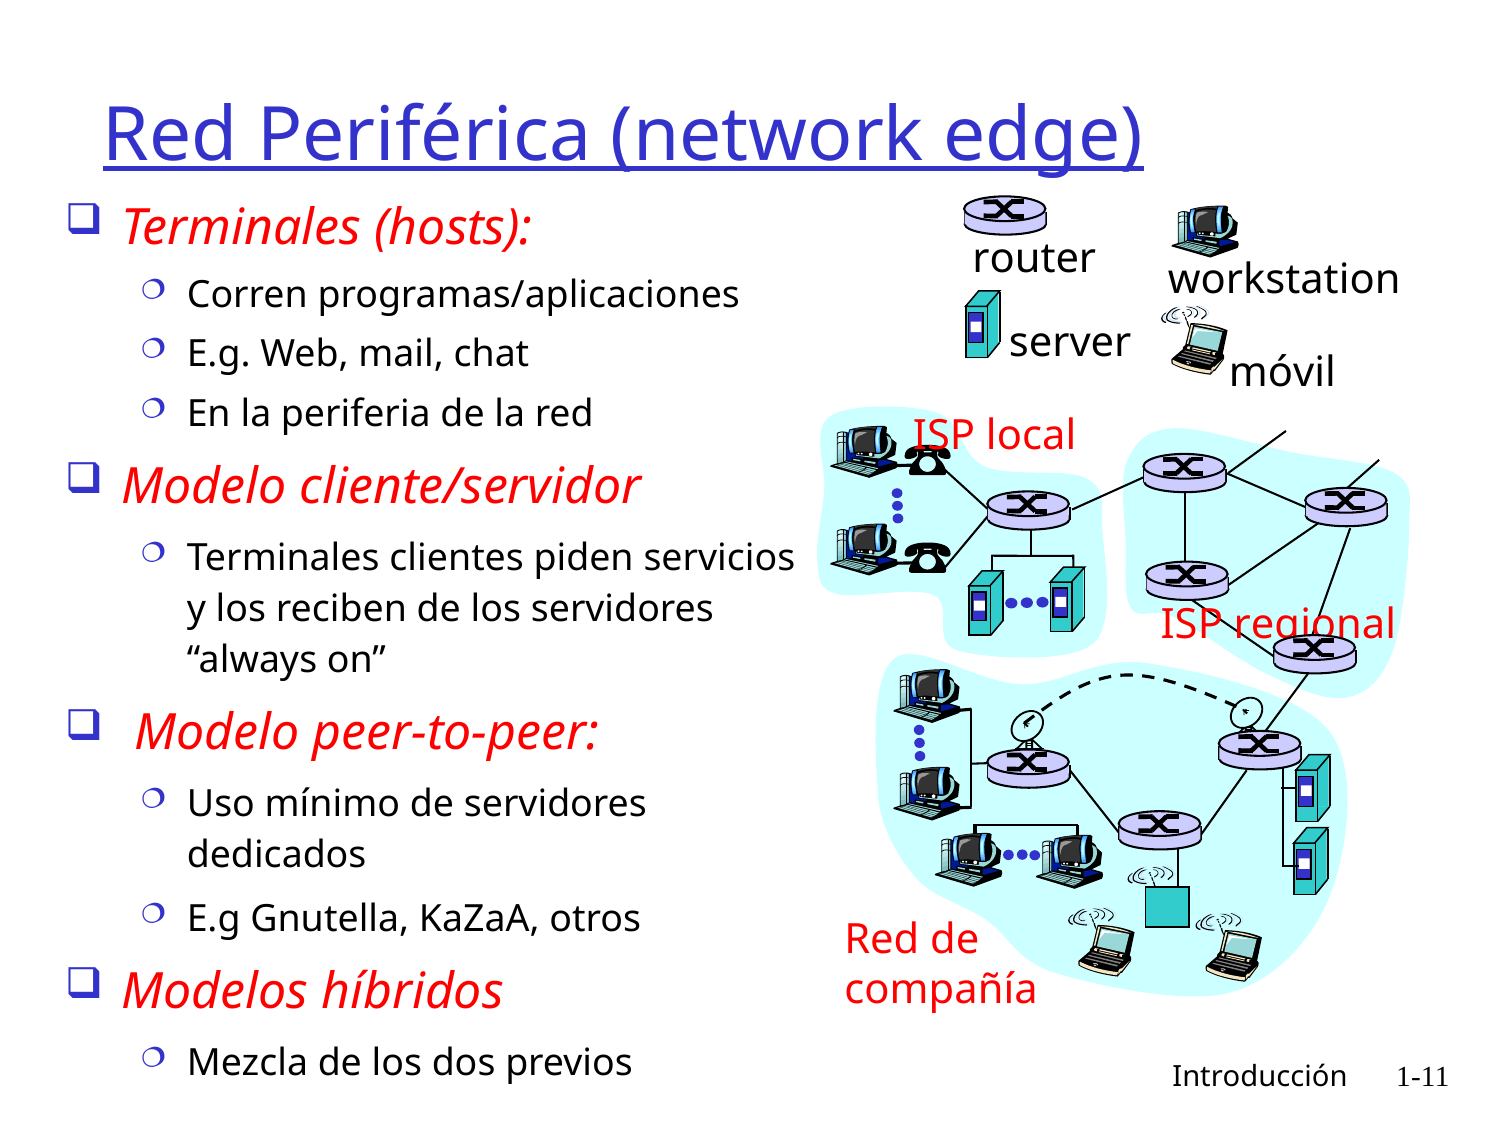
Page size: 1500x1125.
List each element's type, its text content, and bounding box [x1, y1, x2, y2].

text_box [816, 406, 1108, 658]
text_box ISP regional [1145, 589, 1412, 656]
picture [904, 542, 951, 573]
picture [1171, 205, 1240, 243]
picture [893, 766, 962, 821]
text_box [875, 654, 1348, 997]
picture [830, 425, 899, 478]
text_box Introducción [887, 1050, 1362, 1125]
text_box router [957, 223, 1112, 289]
picture [1160, 310, 1228, 375]
text_box 1-<number> [1362, 1050, 1466, 1125]
text_box [1235, 635, 1391, 699]
picture [1229, 696, 1264, 734]
picture [1179, 865, 1190, 886]
text_box [965, 290, 1000, 359]
list Terminales (hosts): Corren programas/aplicaciones E.g. Web, mail, chat En la periferia de la red Modelo cliente/servidor Terminales clientes piden servicios y los reciben de los servidores “always on” Modelo peer-to-peer: Uso mínimo de servidores dedicados E.g Gnutella, KaZaA, otros Modelos híbridos Mezcla de los dos previos [49, 183, 839, 1125]
picture [1035, 834, 1104, 889]
picture [830, 523, 899, 576]
picture [893, 668, 962, 723]
picture [1010, 710, 1045, 750]
picture [934, 832, 1004, 887]
picture [1068, 865, 1177, 977]
text_box server [993, 307, 1147, 373]
title Red Periférica (network edge) [87, 16, 1363, 247]
text_box móvil [1214, 337, 1351, 403]
picture [904, 467, 948, 476]
text_box Red de compañía [829, 903, 1053, 1020]
text_box ISP local [898, 400, 1092, 467]
text_box [964, 196, 1046, 223]
text_box [1122, 428, 1410, 614]
text_box workstation [1153, 243, 1416, 310]
picture [1195, 911, 1262, 982]
